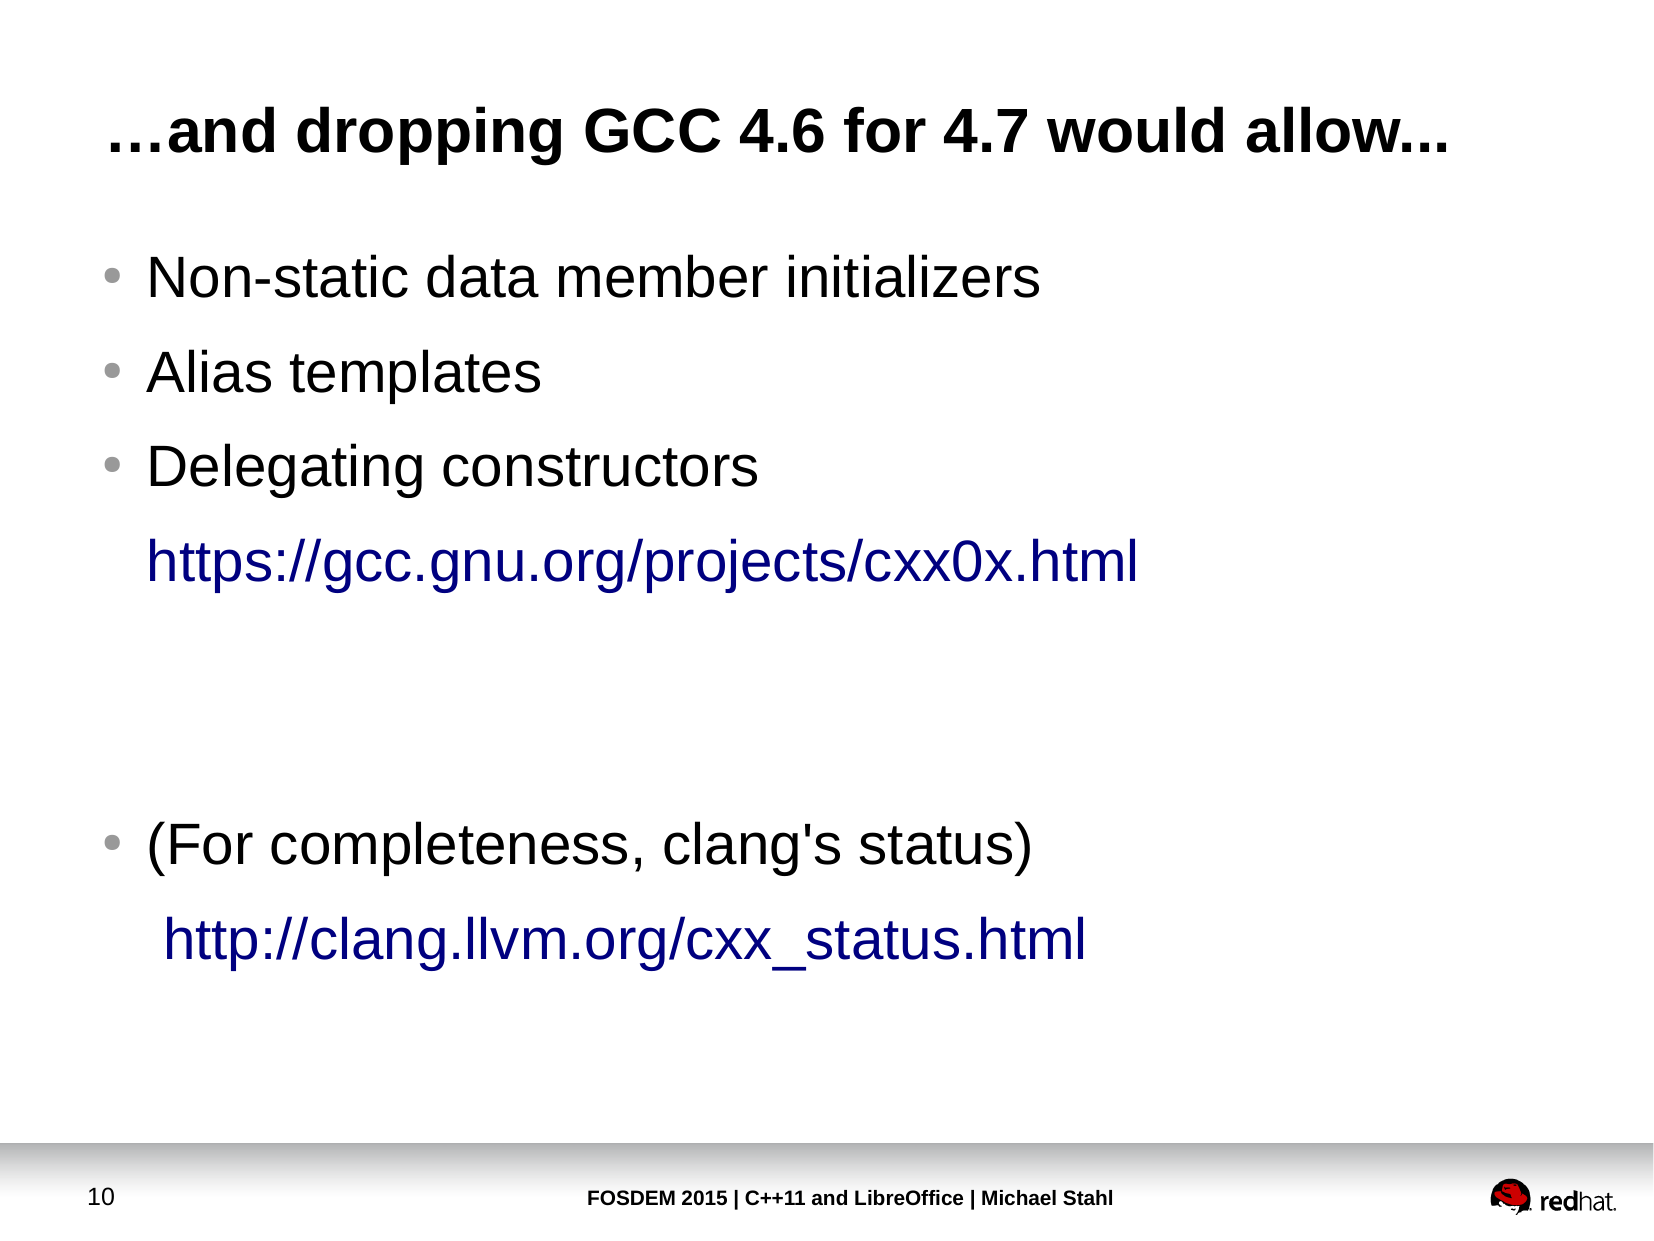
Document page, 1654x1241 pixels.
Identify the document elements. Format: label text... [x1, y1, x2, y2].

title …and dropping GCC 4.6 for 4.7 would allow... [82, 37, 1571, 226]
picture [0, 1143, 1654, 1241]
list Non-static data member initializers Alias templates Delegating constructors https://gcc.gnu.org/projects/cxx0x.html (For completeness, clang's status) http://clang.llvm.org/cxx_status.html [86, 244, 1576, 1039]
